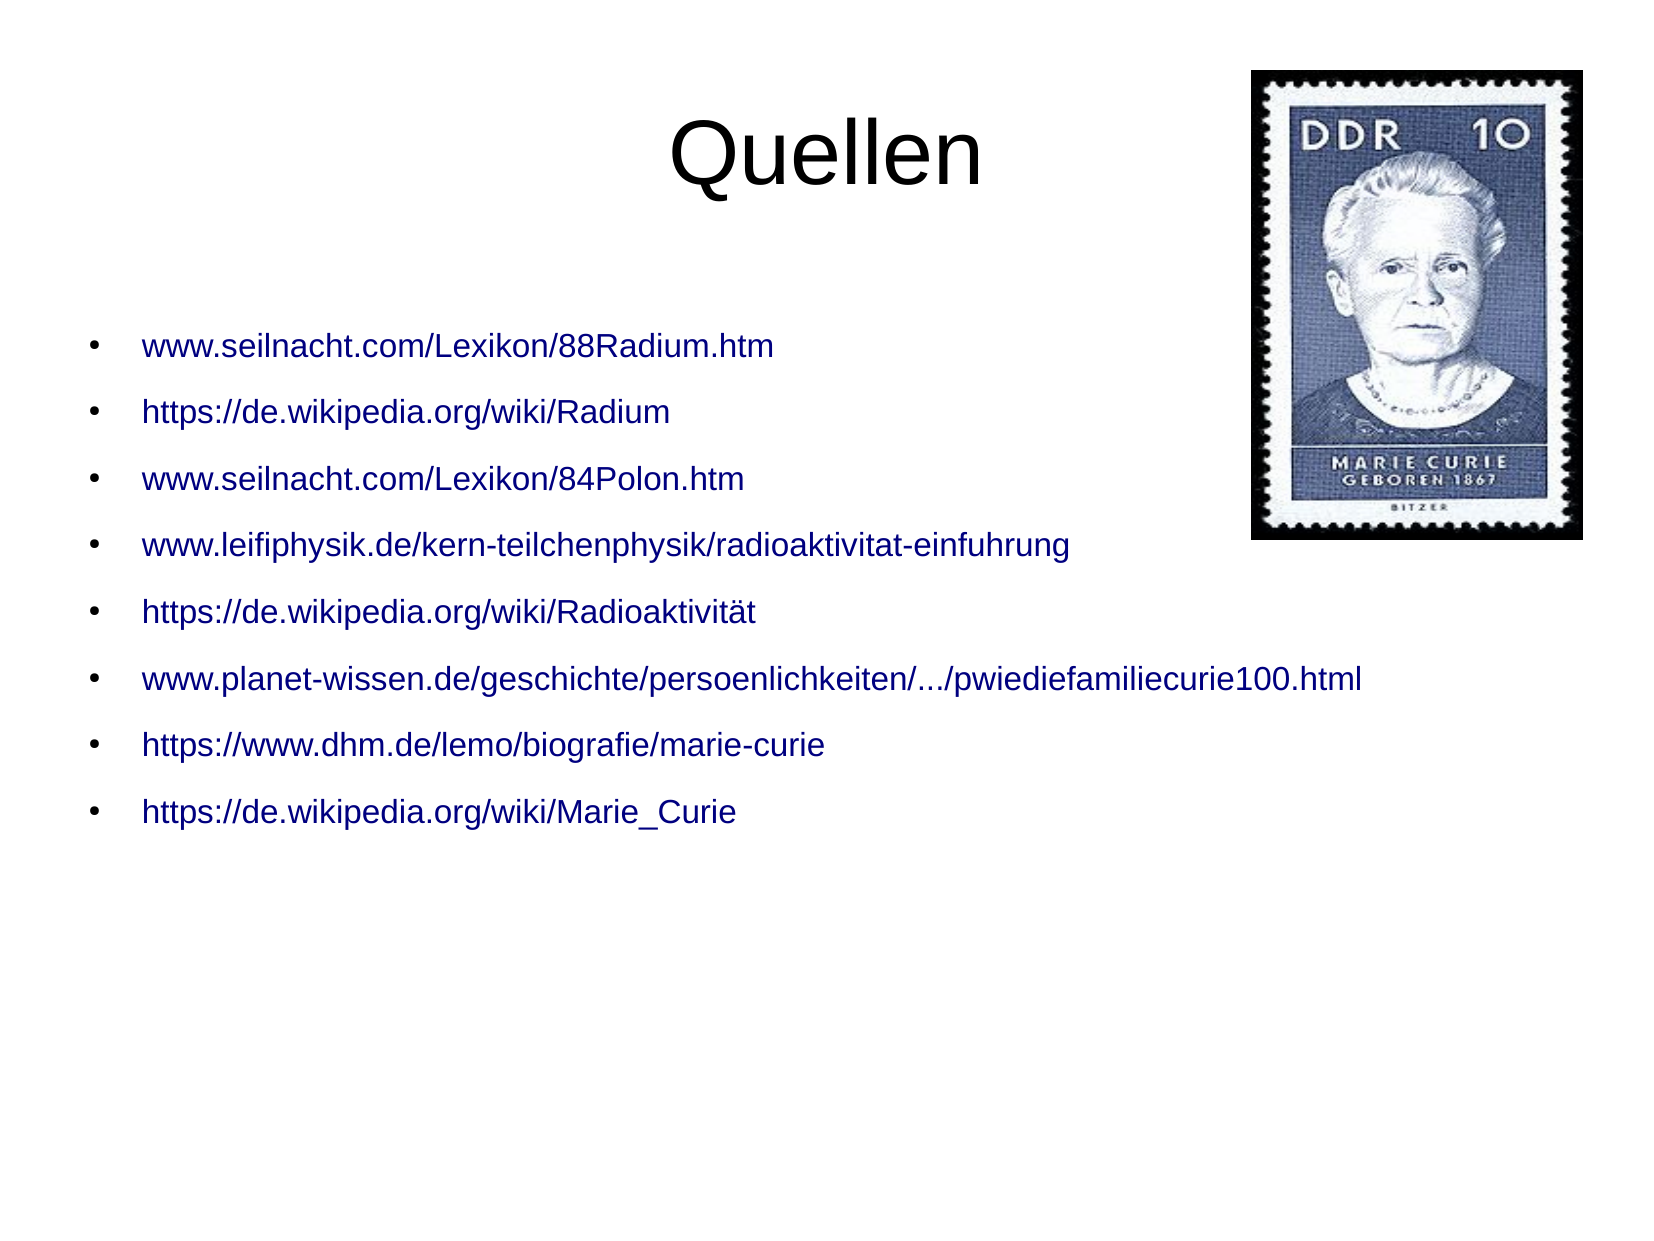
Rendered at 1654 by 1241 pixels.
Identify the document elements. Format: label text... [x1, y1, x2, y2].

title Quellen [82, 49, 1571, 257]
picture [1251, 70, 1583, 540]
list www.seilnacht.com/Lexikon/88Radium.htm https://de.wikipedia.org/wiki/Radium www.seilnacht.com/Lexikon/84Polon.htm www.leifiphysik.de/kern-teilchenphysik/radioaktivitat-einfuhrung https://de.wikipedia.org/wiki/Radioaktivität www.planet-wissen.de/geschichte/persoenlichkeiten/.../pwiediefamiliecurie100.html https://www.dhm.de/lemo/biografie/marie-curie https://de.wikipedia.org/wiki/Marie_Curie [70, 327, 1560, 1146]
